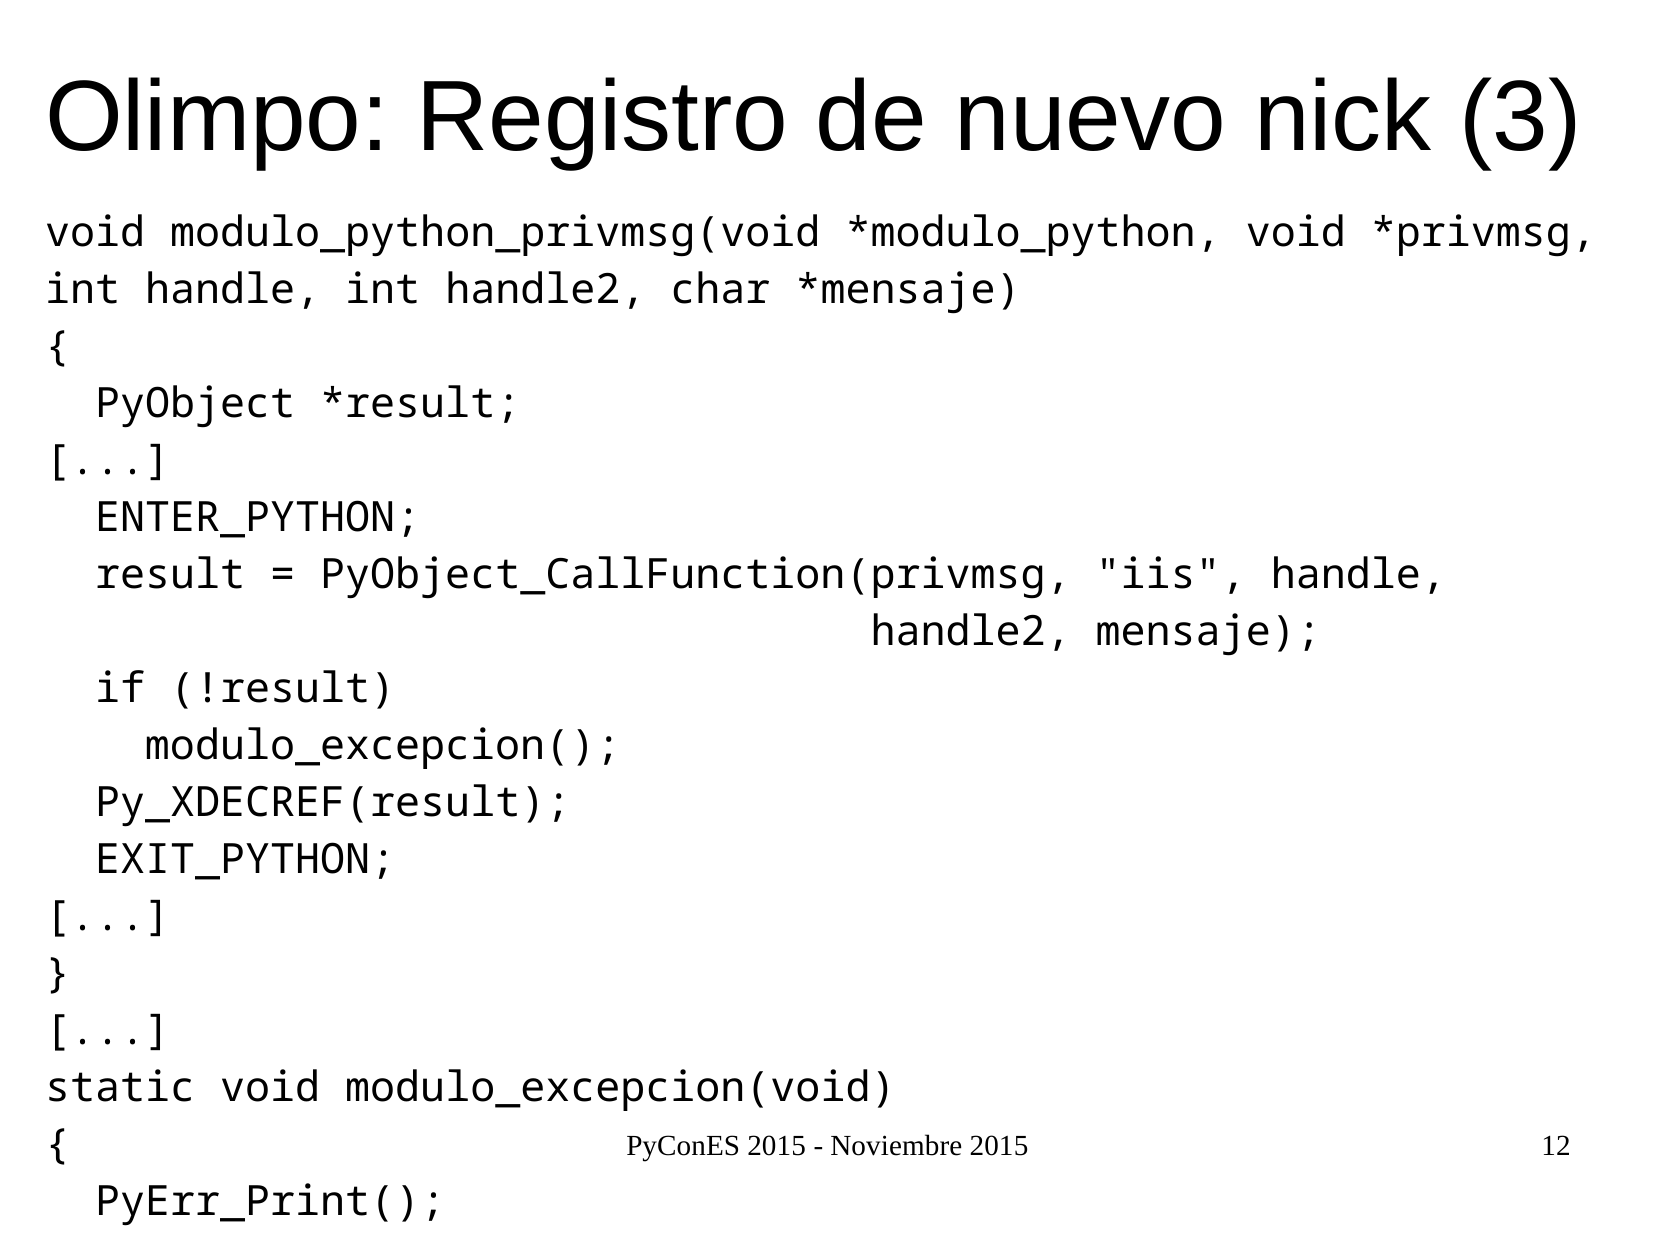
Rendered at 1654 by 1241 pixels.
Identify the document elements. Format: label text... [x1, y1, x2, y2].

subtitle Olimpo: Registro de nuevo nick (3) void modulo_python_privmsg(void *modulo_python, void *privmsg, int handle, int handle2, char *mensaje) { PyObject *result; [...] ENTER_PYTHON; result = PyObject_CallFunction(privmsg, "iis", handle, handle2, mensaje); if (!result) modulo_excepcion(); Py_XDECREF(result); EXIT_PYTHON; [...] } [...] static void modulo_excepcion(void) { PyErr_Print(); } [45, 60, 1606, 1222]
